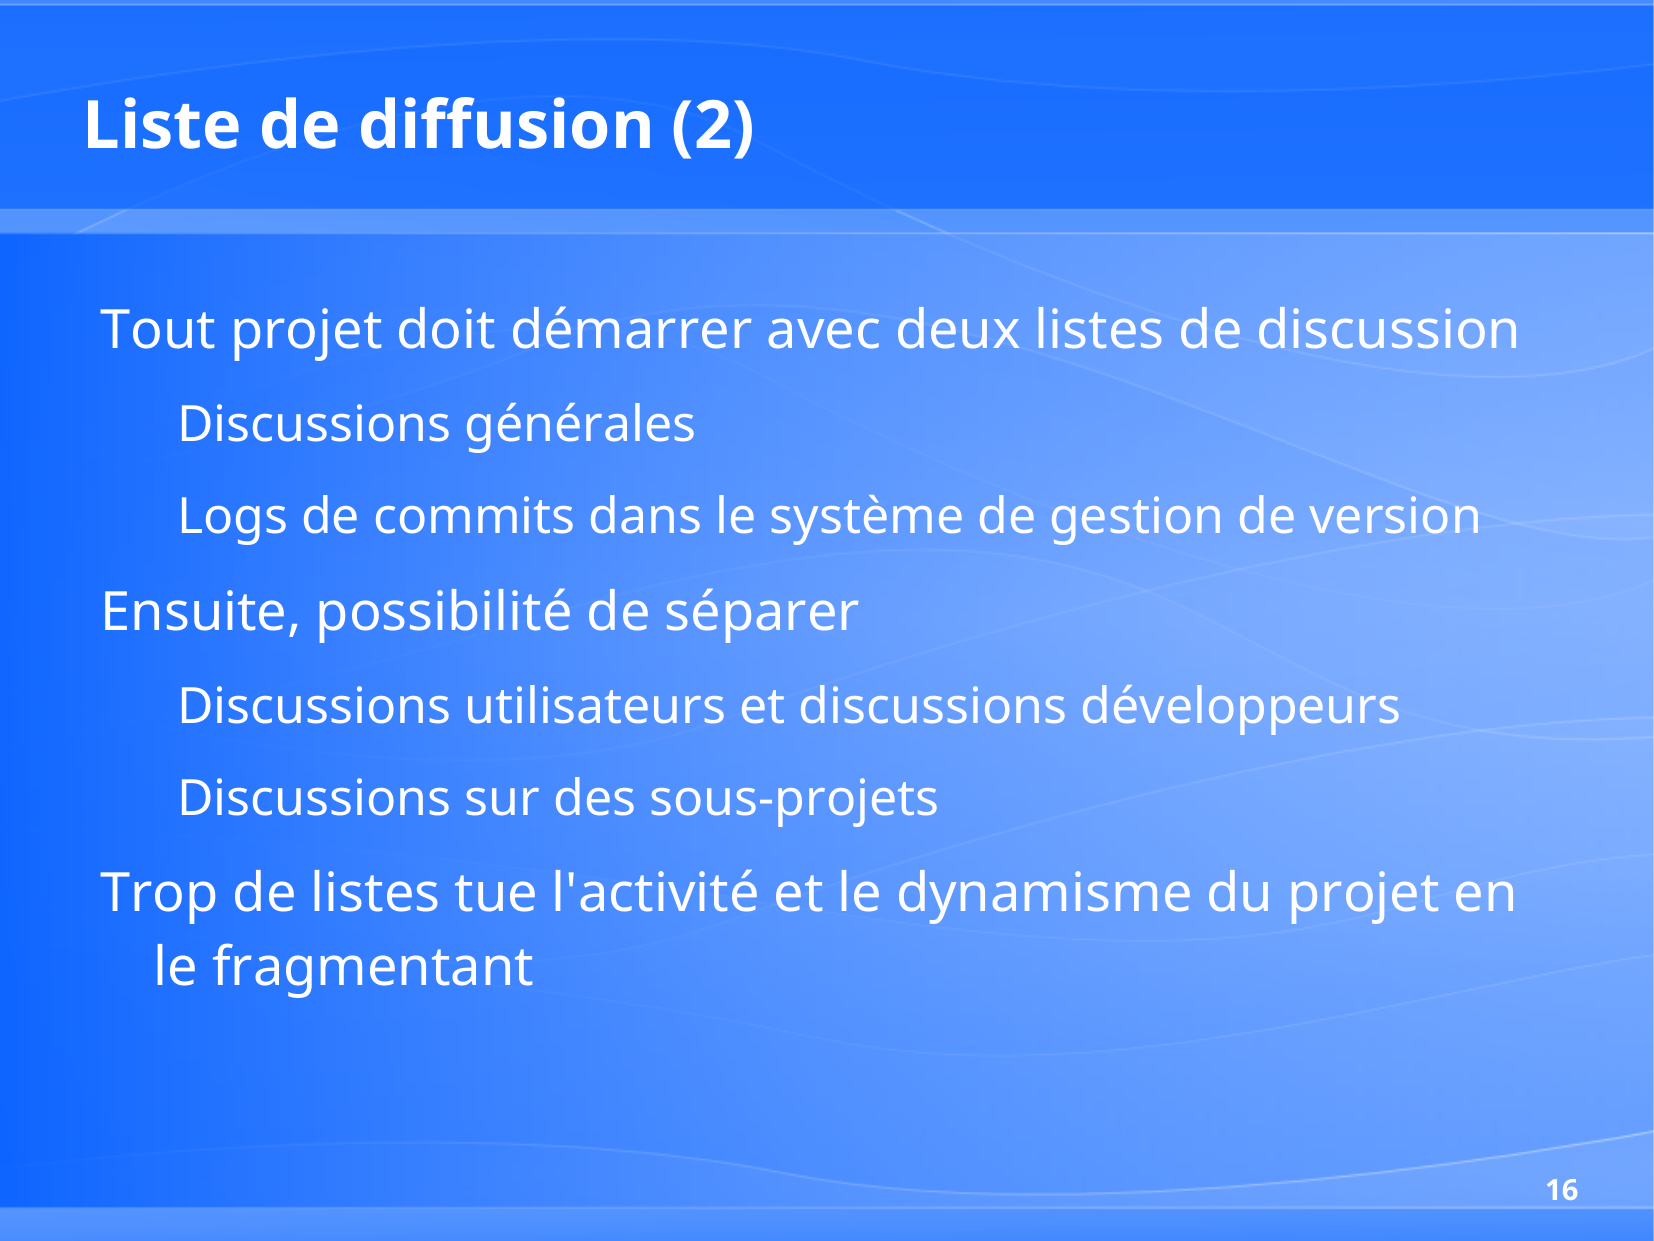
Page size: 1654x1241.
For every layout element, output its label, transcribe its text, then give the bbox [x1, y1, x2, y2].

list Tout projet doit démarrer avec deux listes de discussion Discussions générales Logs de commits dans le système de gestion de version Ensuite, possibilité de séparer Discussions utilisateurs et discussions développeurs Discussions sur des sous-projets Trop de listes tue l'activité et le dynamisme du projet en le fragmentant [82, 290, 1571, 1108]
title Liste de diffusion (2) [23, 15, 1625, 229]
picture [0, 0, 1654, 1241]
